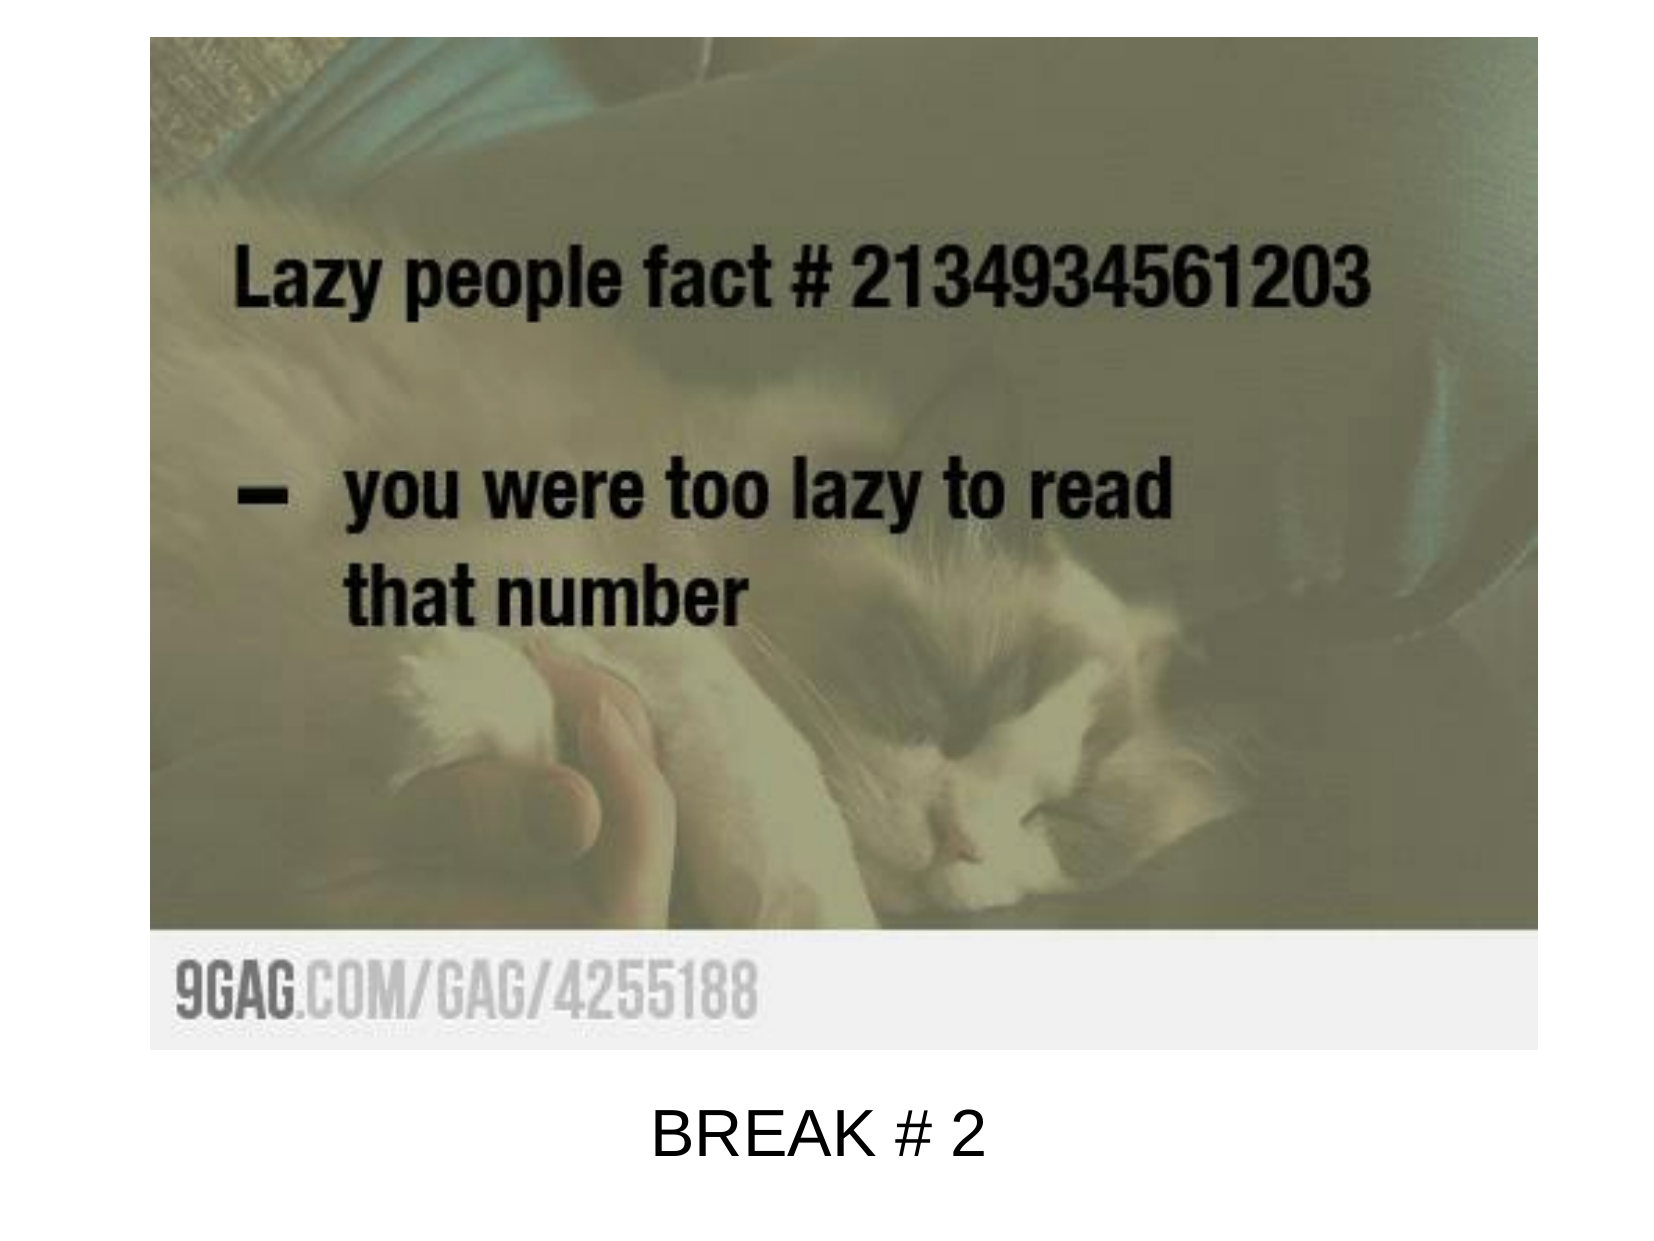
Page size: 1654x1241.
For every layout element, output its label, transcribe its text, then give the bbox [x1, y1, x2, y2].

subtitle BREAK # 2 [75, 1066, 1564, 1201]
picture [150, 37, 1538, 1051]
